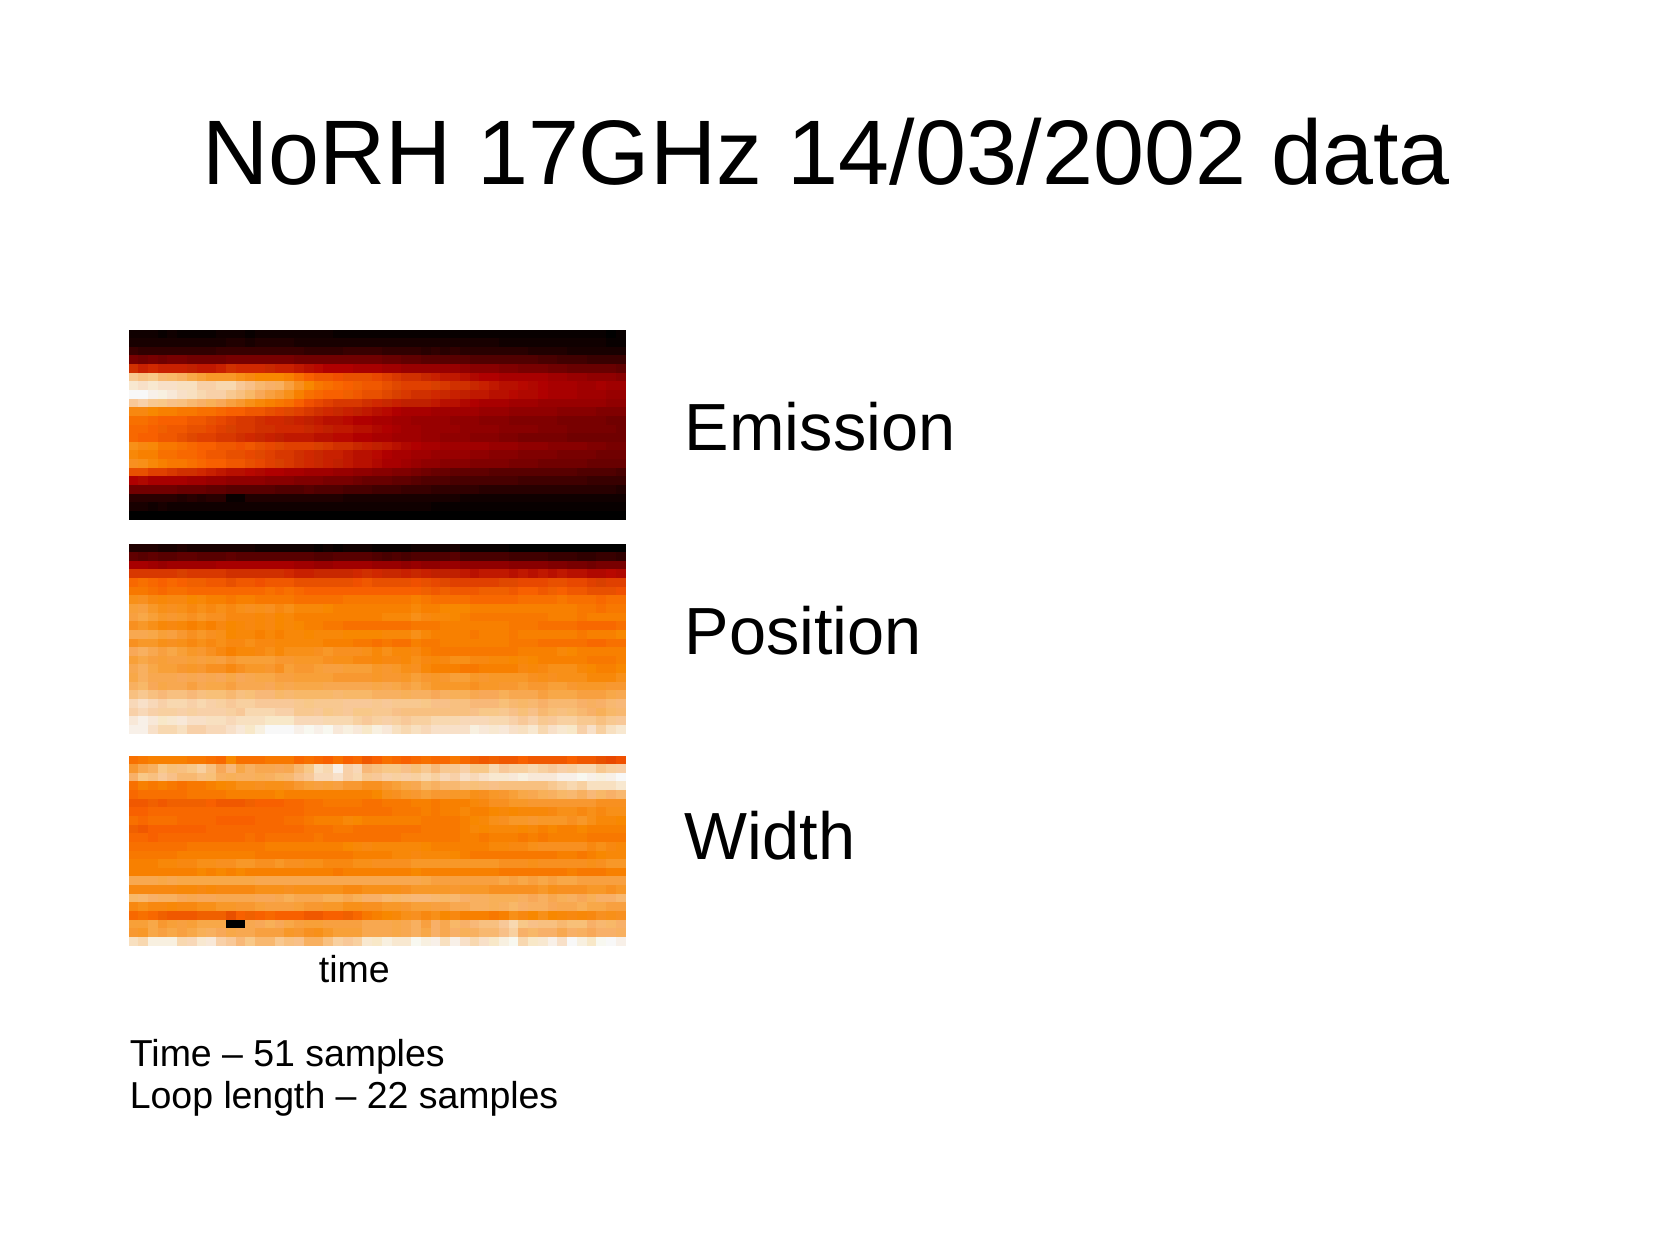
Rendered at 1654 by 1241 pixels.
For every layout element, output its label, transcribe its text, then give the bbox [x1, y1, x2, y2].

subtitle Emission Position Width time Time – 51 samples Loop length – 22 samples [129, 389, 975, 1241]
title NoRH 17GHz 14/03/2002 data [82, 49, 1571, 257]
picture [129, 330, 626, 520]
picture [129, 544, 626, 734]
picture [129, 756, 626, 947]
